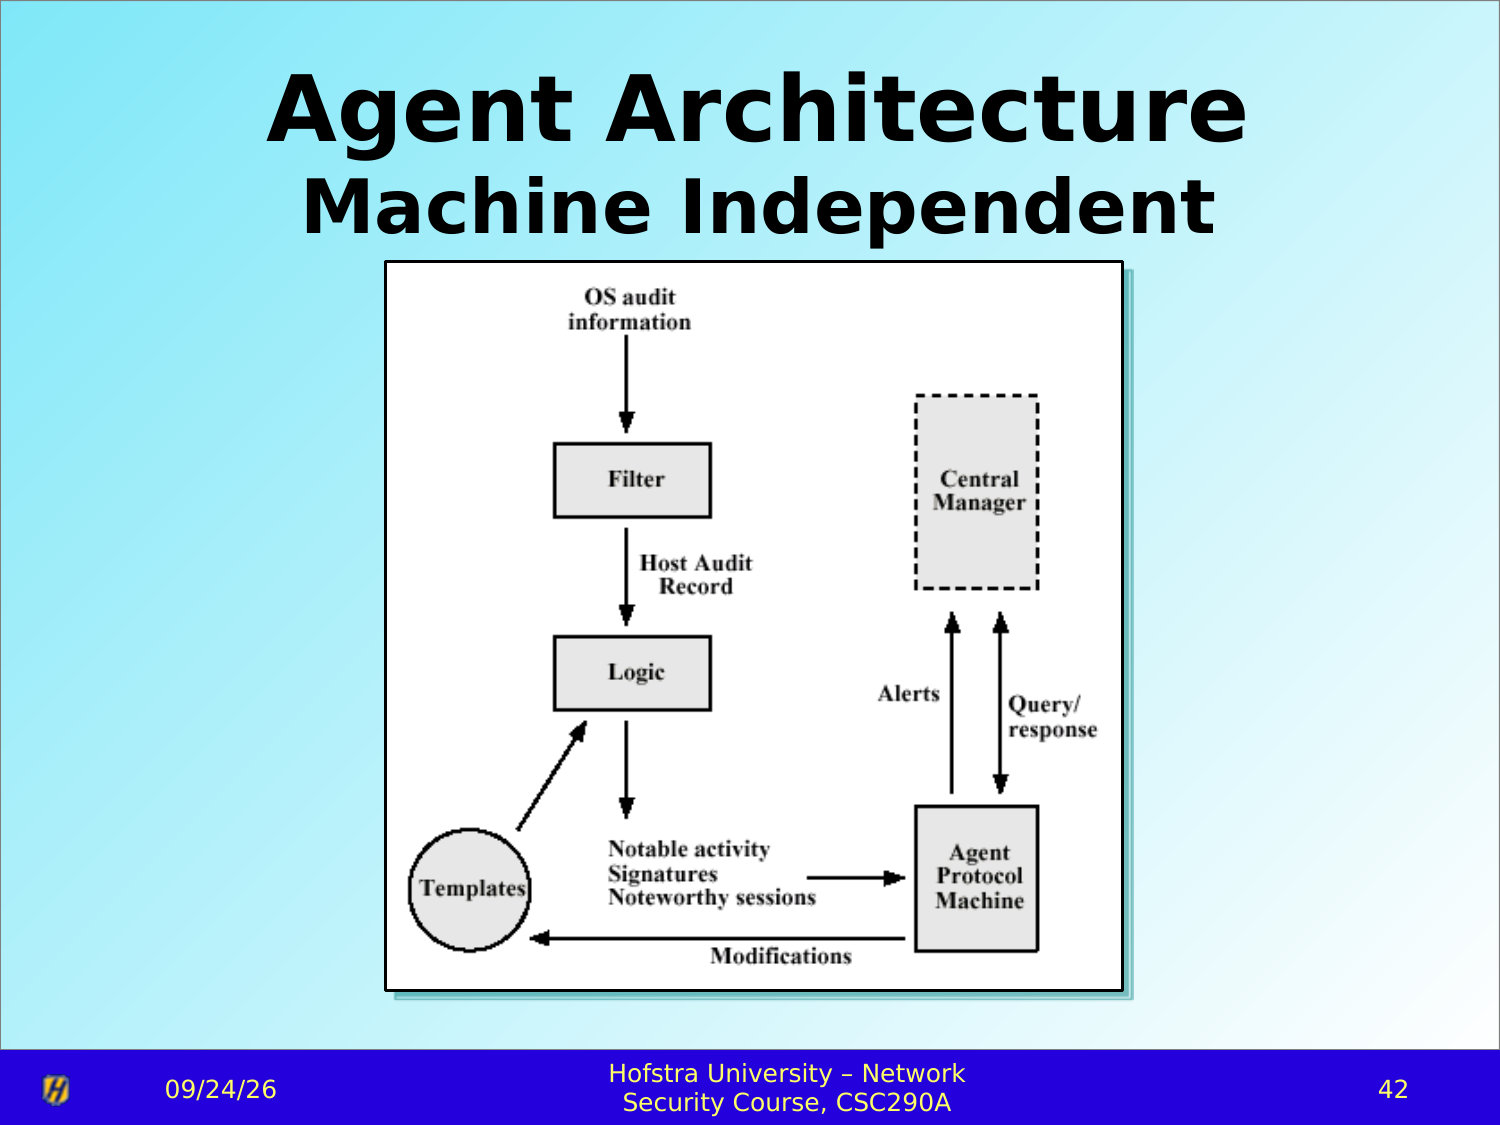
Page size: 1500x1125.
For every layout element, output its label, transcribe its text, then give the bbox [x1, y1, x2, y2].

picture [37, 1072, 76, 1110]
picture [387, 262, 1122, 990]
title Agent Architecture Machine Independent [119, 41, 1398, 259]
